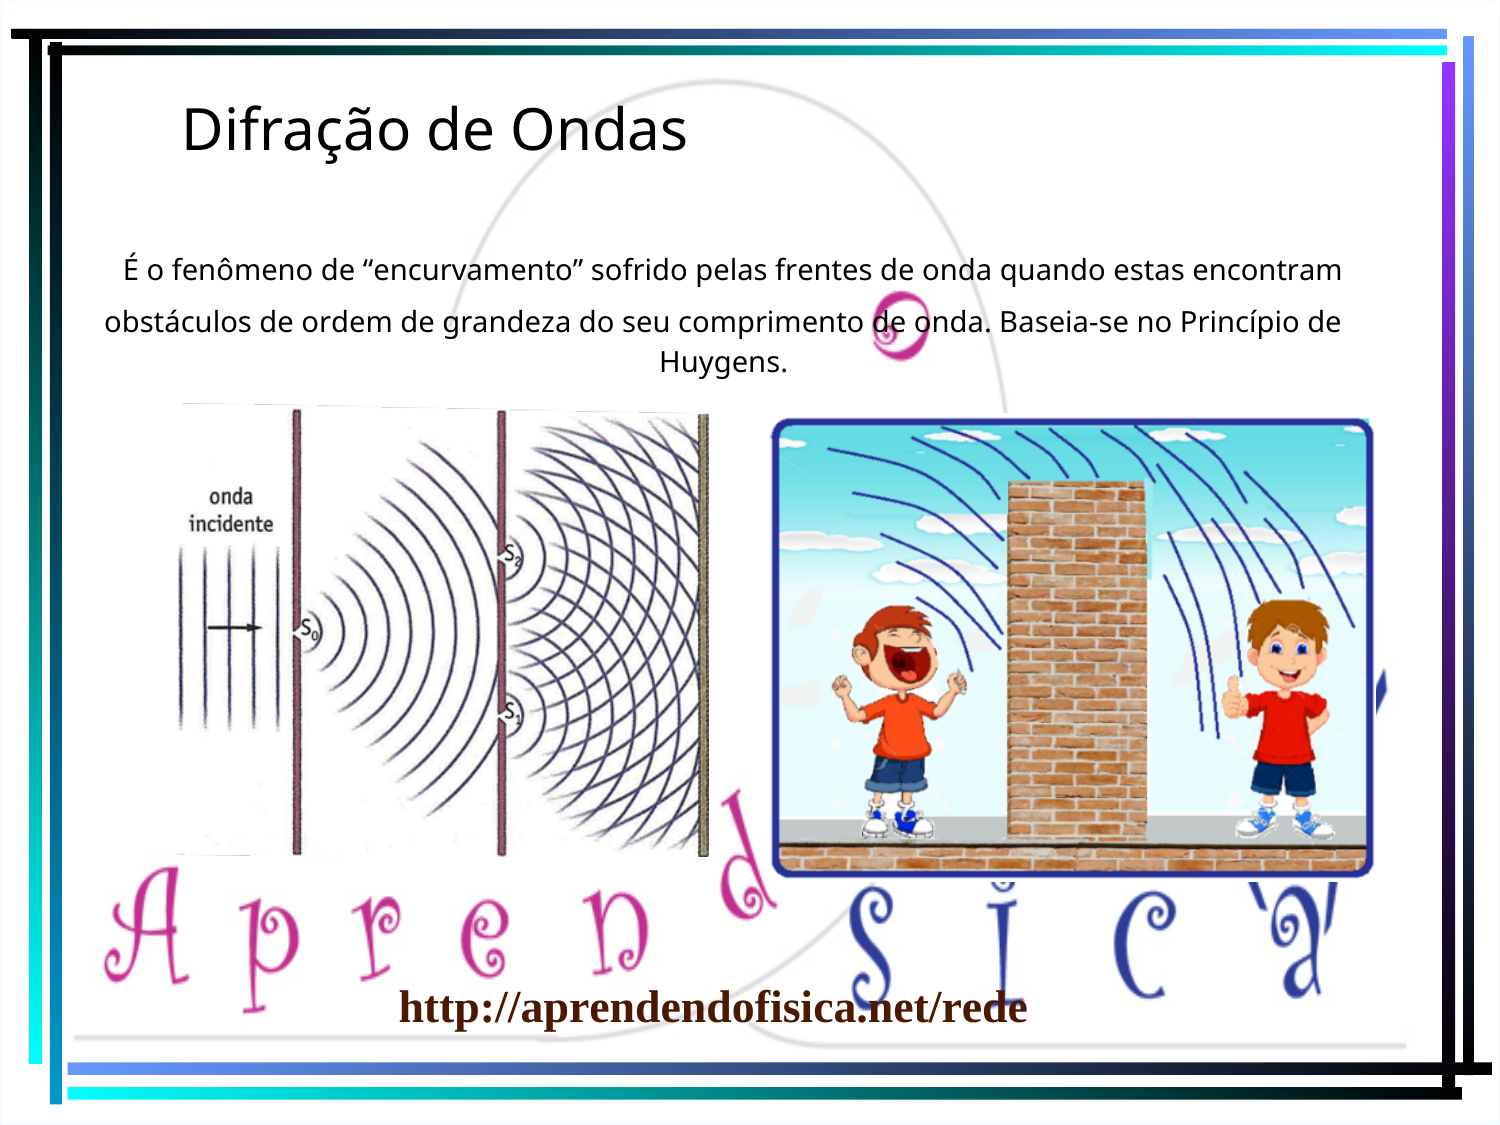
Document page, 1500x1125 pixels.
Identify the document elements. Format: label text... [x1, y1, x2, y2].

picture [0, 0, 1500, 1125]
text_box http://aprendendofisica.net/rede [383, 974, 1044, 1041]
title Difração de Ondas [88, 62, 1375, 192]
title É o fenômeno de “encurvamento” sofrido pelas frentes de onda quando estas encontram obstáculos de ordem de grandeza do seu comprimento de onda. Baseia-se no Princípio de Huygens. [88, 192, 1388, 363]
